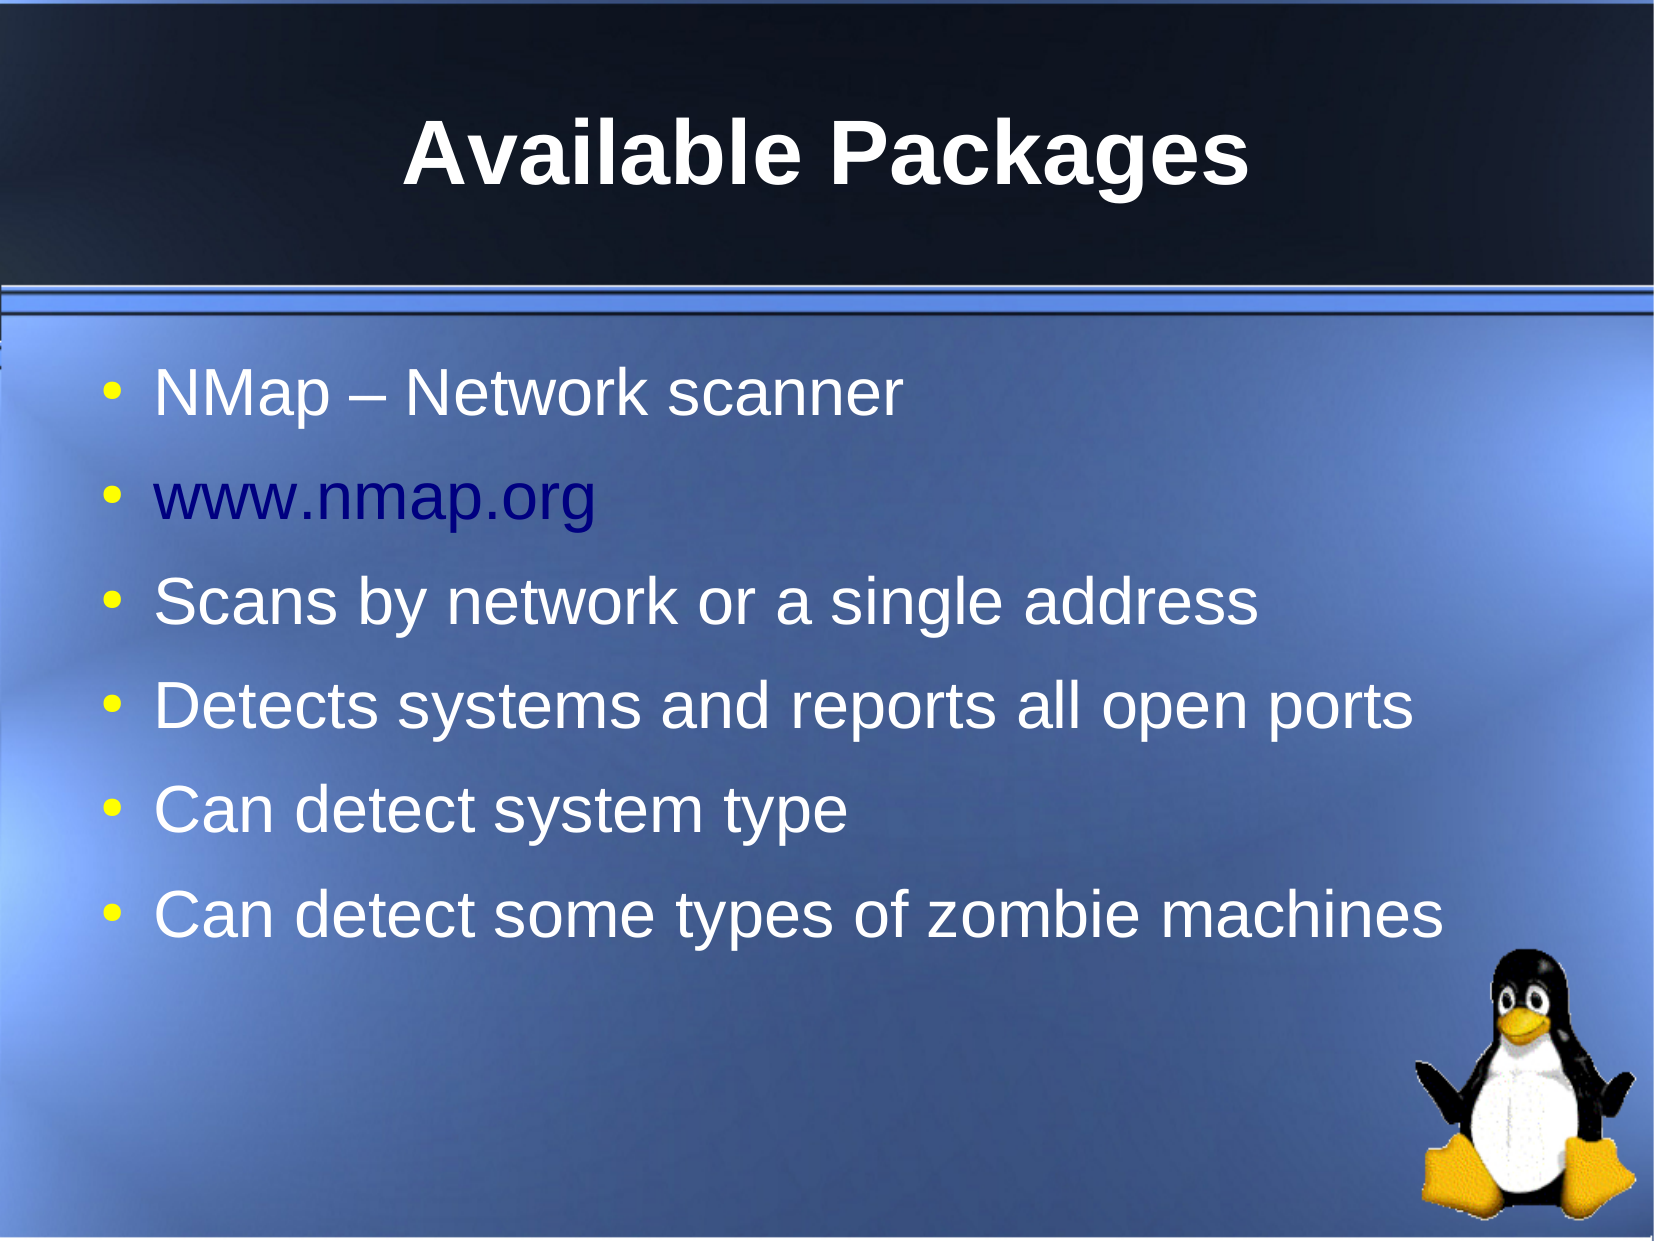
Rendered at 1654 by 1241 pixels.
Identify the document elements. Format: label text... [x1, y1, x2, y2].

picture [0, 0, 1654, 1241]
list NMap – Network scanner www.nmap.org Scans by network or a single address Detects systems and reports all open ports Can detect system type Can detect some types of zombie machines [82, 355, 1571, 1043]
title Available Packages [82, 56, 1571, 250]
